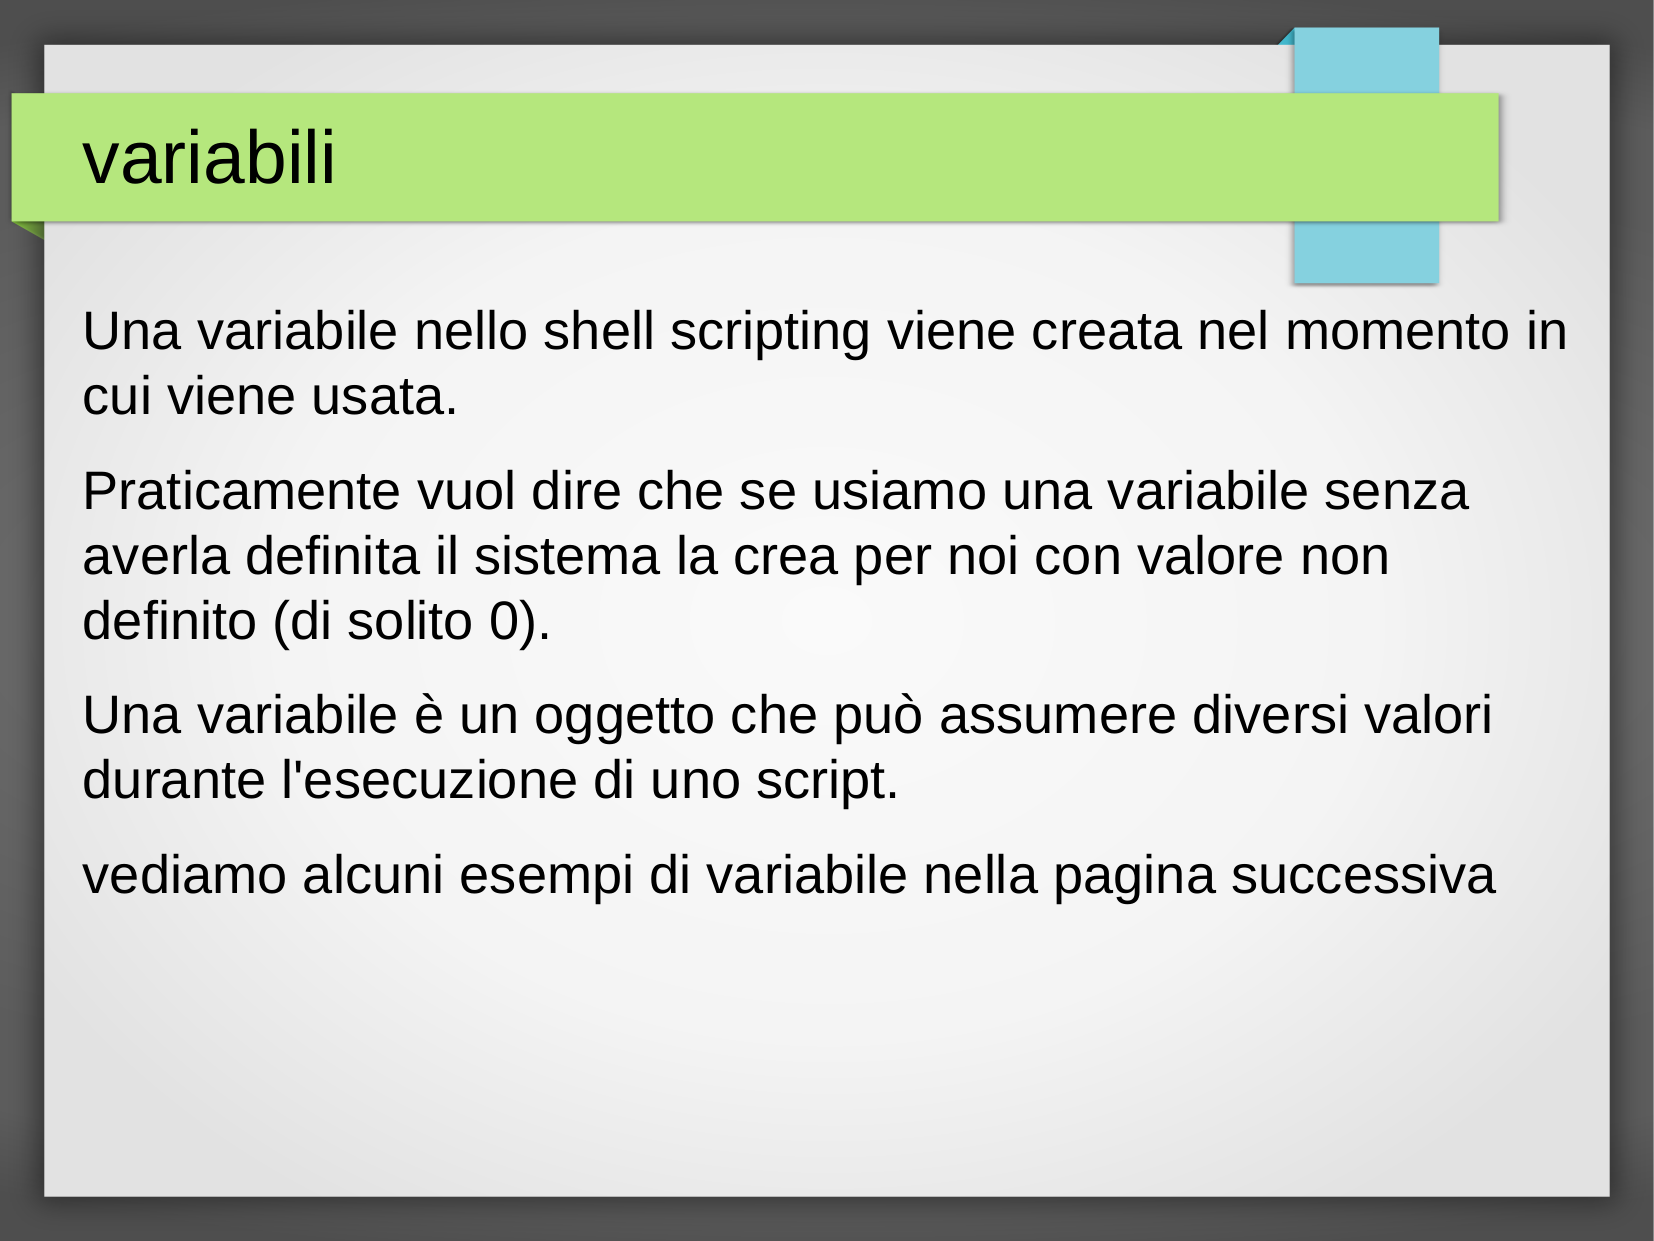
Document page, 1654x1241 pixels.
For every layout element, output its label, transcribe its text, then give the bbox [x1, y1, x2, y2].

picture [0, 0, 1654, 1241]
title variabili [82, 94, 1264, 213]
list Una variabile nello shell scripting viene creata nel momento in cui viene usata. Praticamente vuol dire che se usiamo una variabile senza averla definita il sistema la crea per noi con valore non definito (di solito 0). Una variabile è un oggetto che può assumere diversi valori durante l'esecuzione di uno script. vediamo alcuni esempi di variabile nella pagina successiva [82, 295, 1571, 1015]
